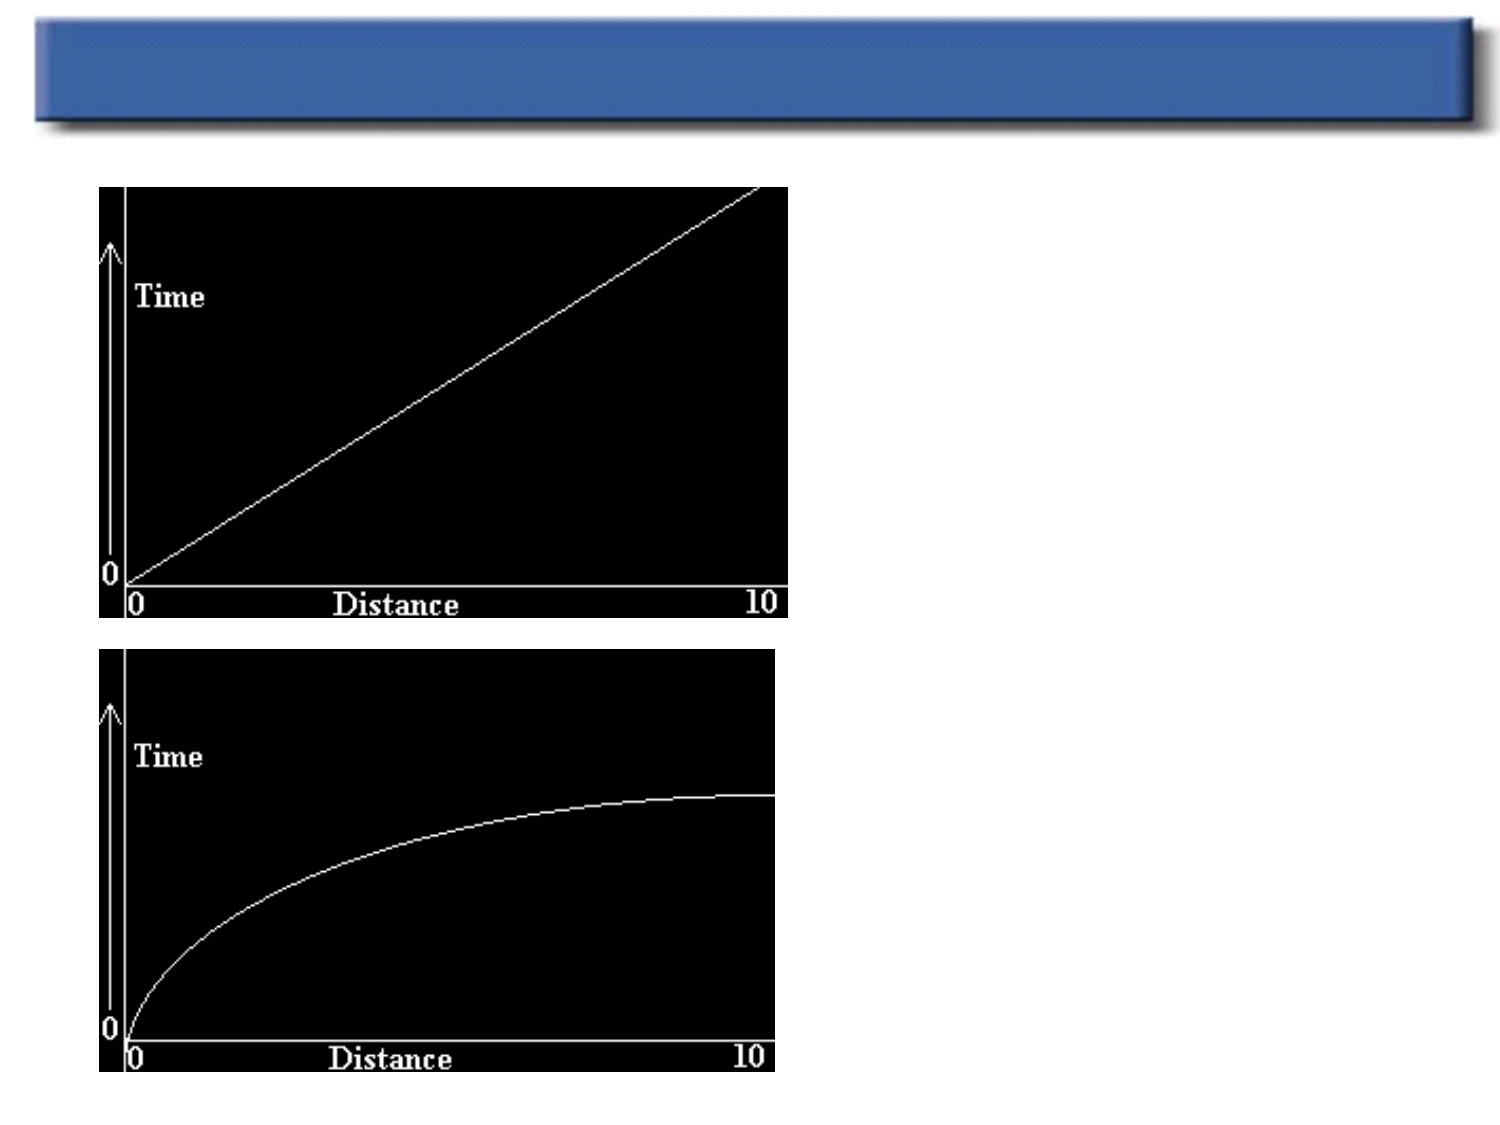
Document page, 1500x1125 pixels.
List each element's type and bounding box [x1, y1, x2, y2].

picture [33, 14, 1500, 141]
picture [99, 187, 788, 618]
picture [99, 649, 775, 1072]
